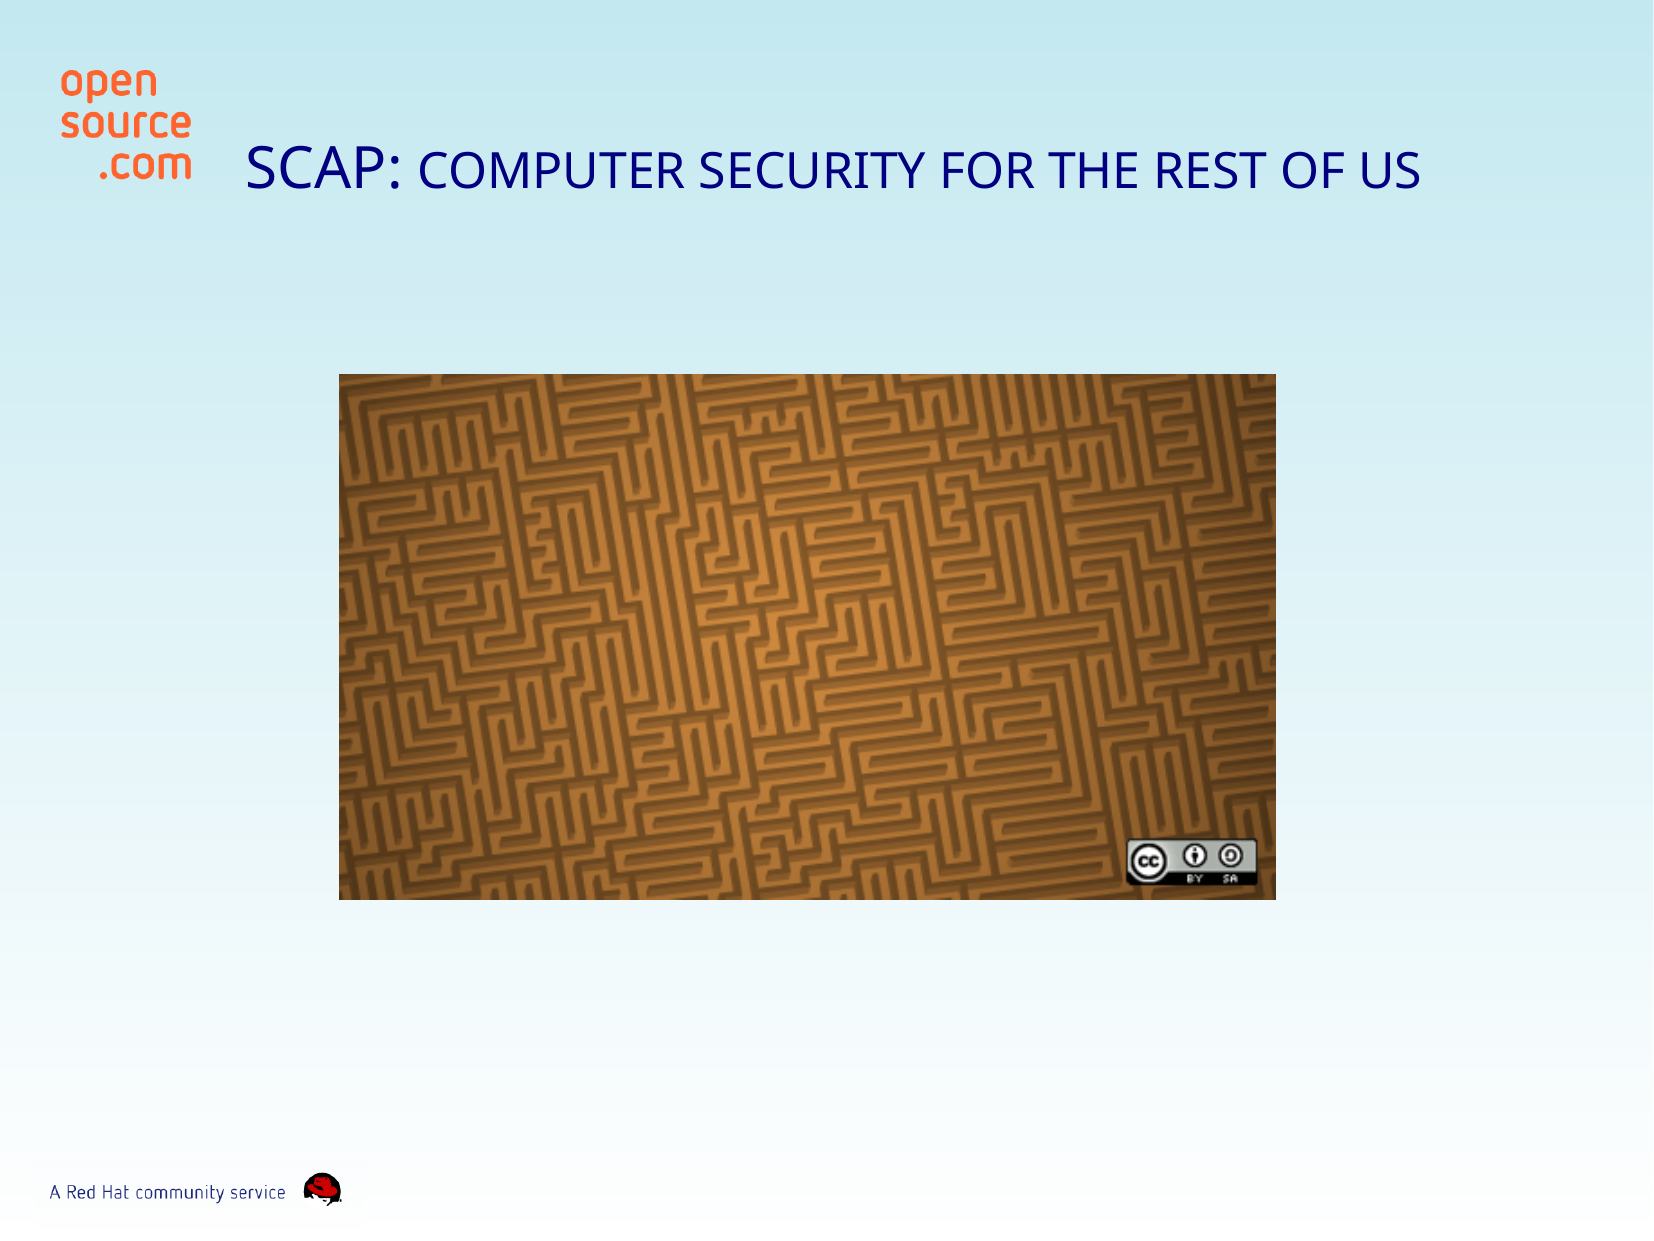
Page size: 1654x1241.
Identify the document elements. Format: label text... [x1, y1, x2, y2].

text_box SCAP: COMPUTER SECURITY FOR THE REST OF US [231, 118, 1570, 202]
picture [0, 0, 1654, 1241]
